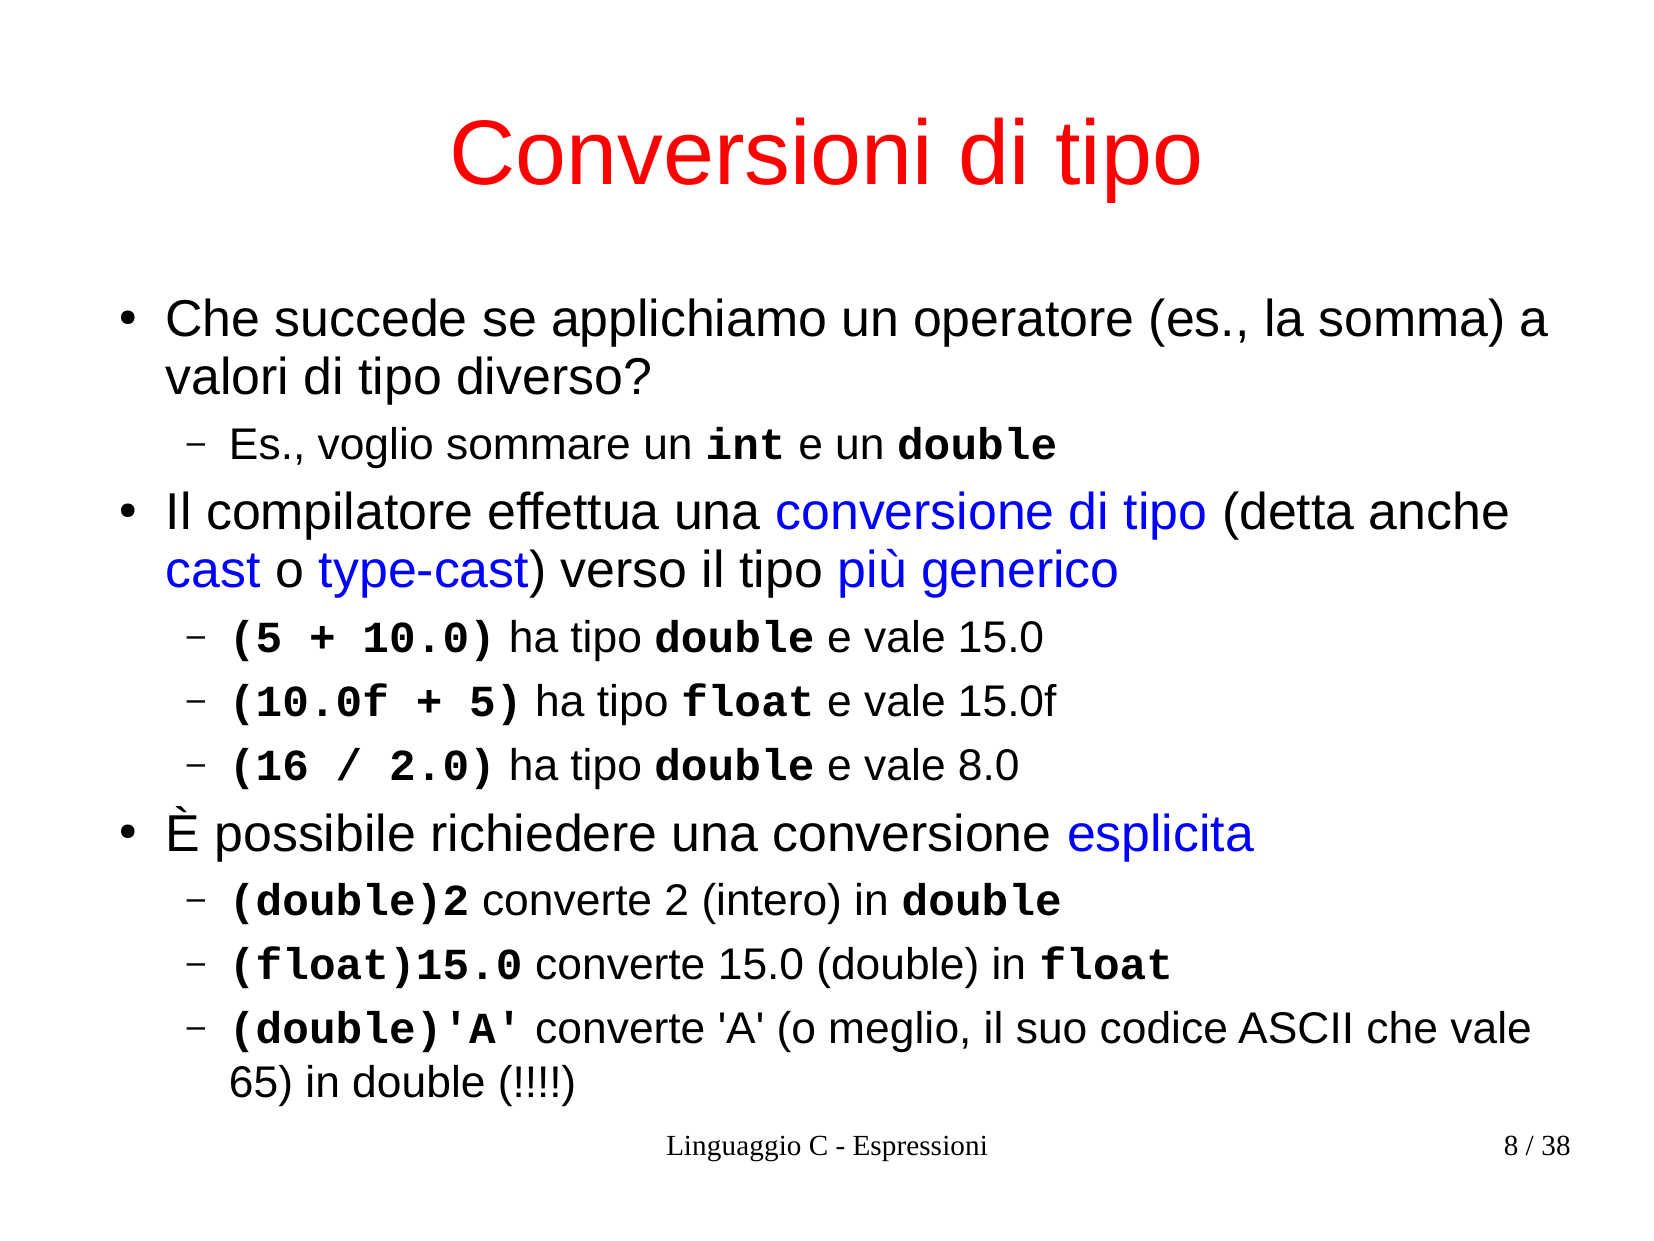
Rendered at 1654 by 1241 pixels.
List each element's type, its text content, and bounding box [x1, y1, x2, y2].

list Che succede se applichiamo un operatore (es., la somma) a valori di tipo diverso? Es., voglio sommare un int e un double Il compilatore effettua una conversione di tipo (detta anche cast o type-cast) verso il tipo più generico (5 + 10.0) ha tipo double e vale 15.0 (10.0f + 5) ha tipo float e vale 15.0f (16 / 2.0) ha tipo double e vale 8.0 È possibile richiedere una conversione esplicita (double)2 converte 2 (intero) in double (float)15.0 converte 15.0 (double) in float (double)'A' converte 'A' (o meglio, il suo codice ASCII che vale 65) in double (!!!!) [82, 290, 1571, 1109]
title Conversioni di tipo [82, 49, 1571, 257]
